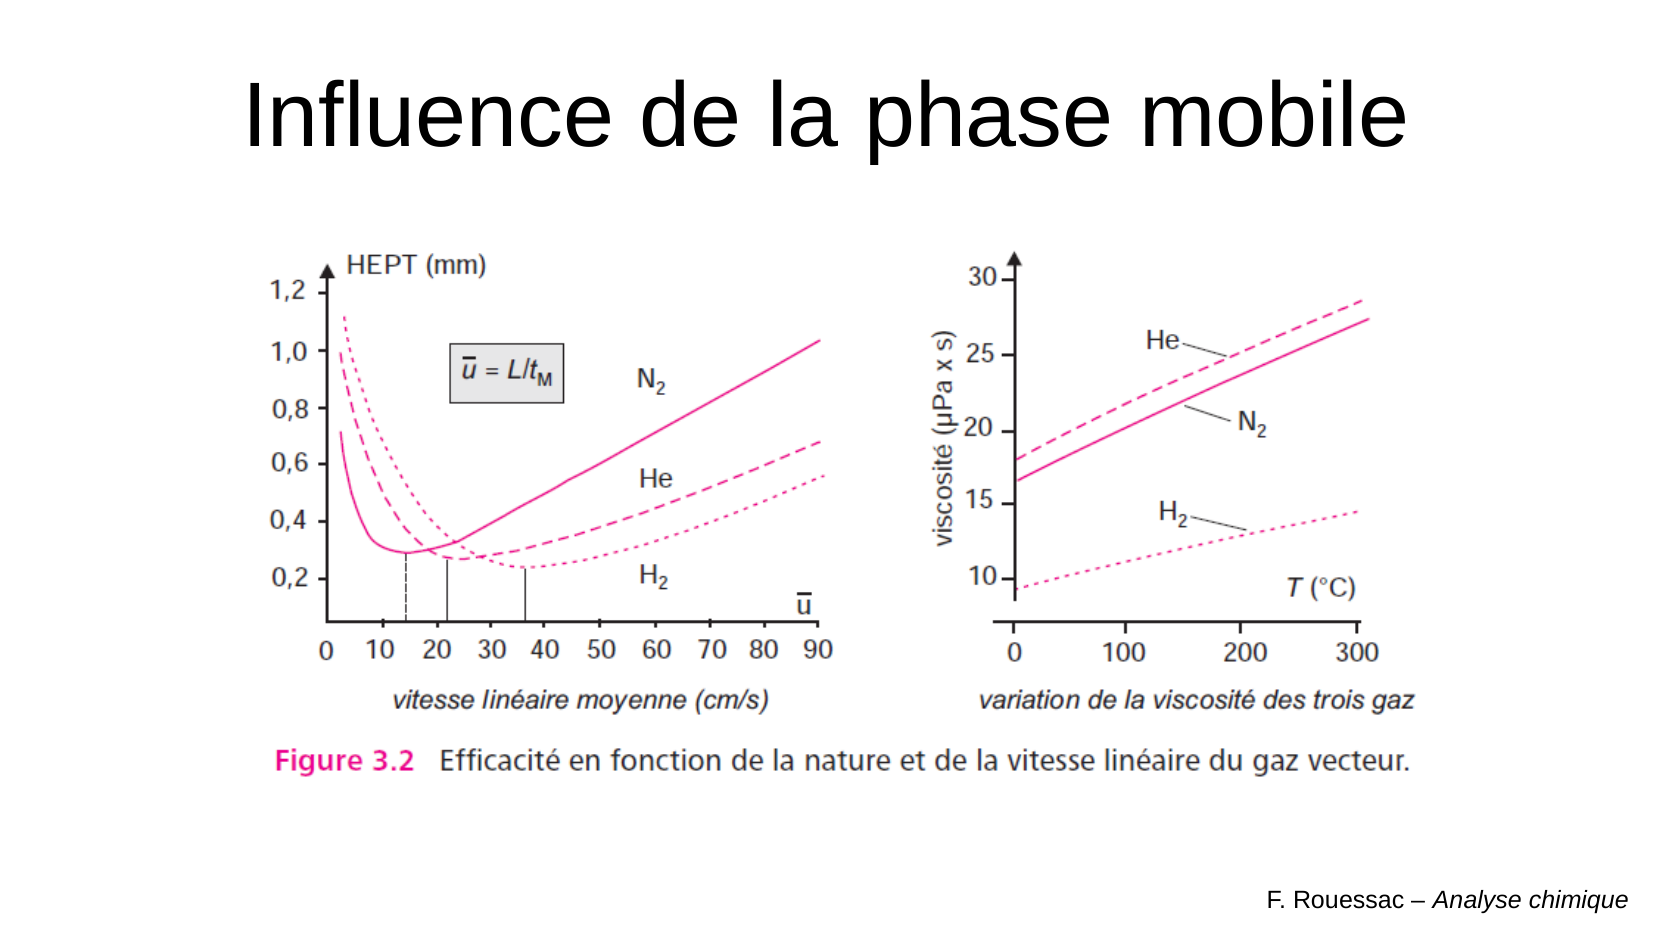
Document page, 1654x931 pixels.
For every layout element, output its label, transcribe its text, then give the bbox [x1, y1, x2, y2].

text_box F. Rouessac – Analyse chimique [1251, 878, 1654, 922]
picture [236, 224, 1494, 787]
title Influence de la phase mobile [82, 37, 1571, 193]
